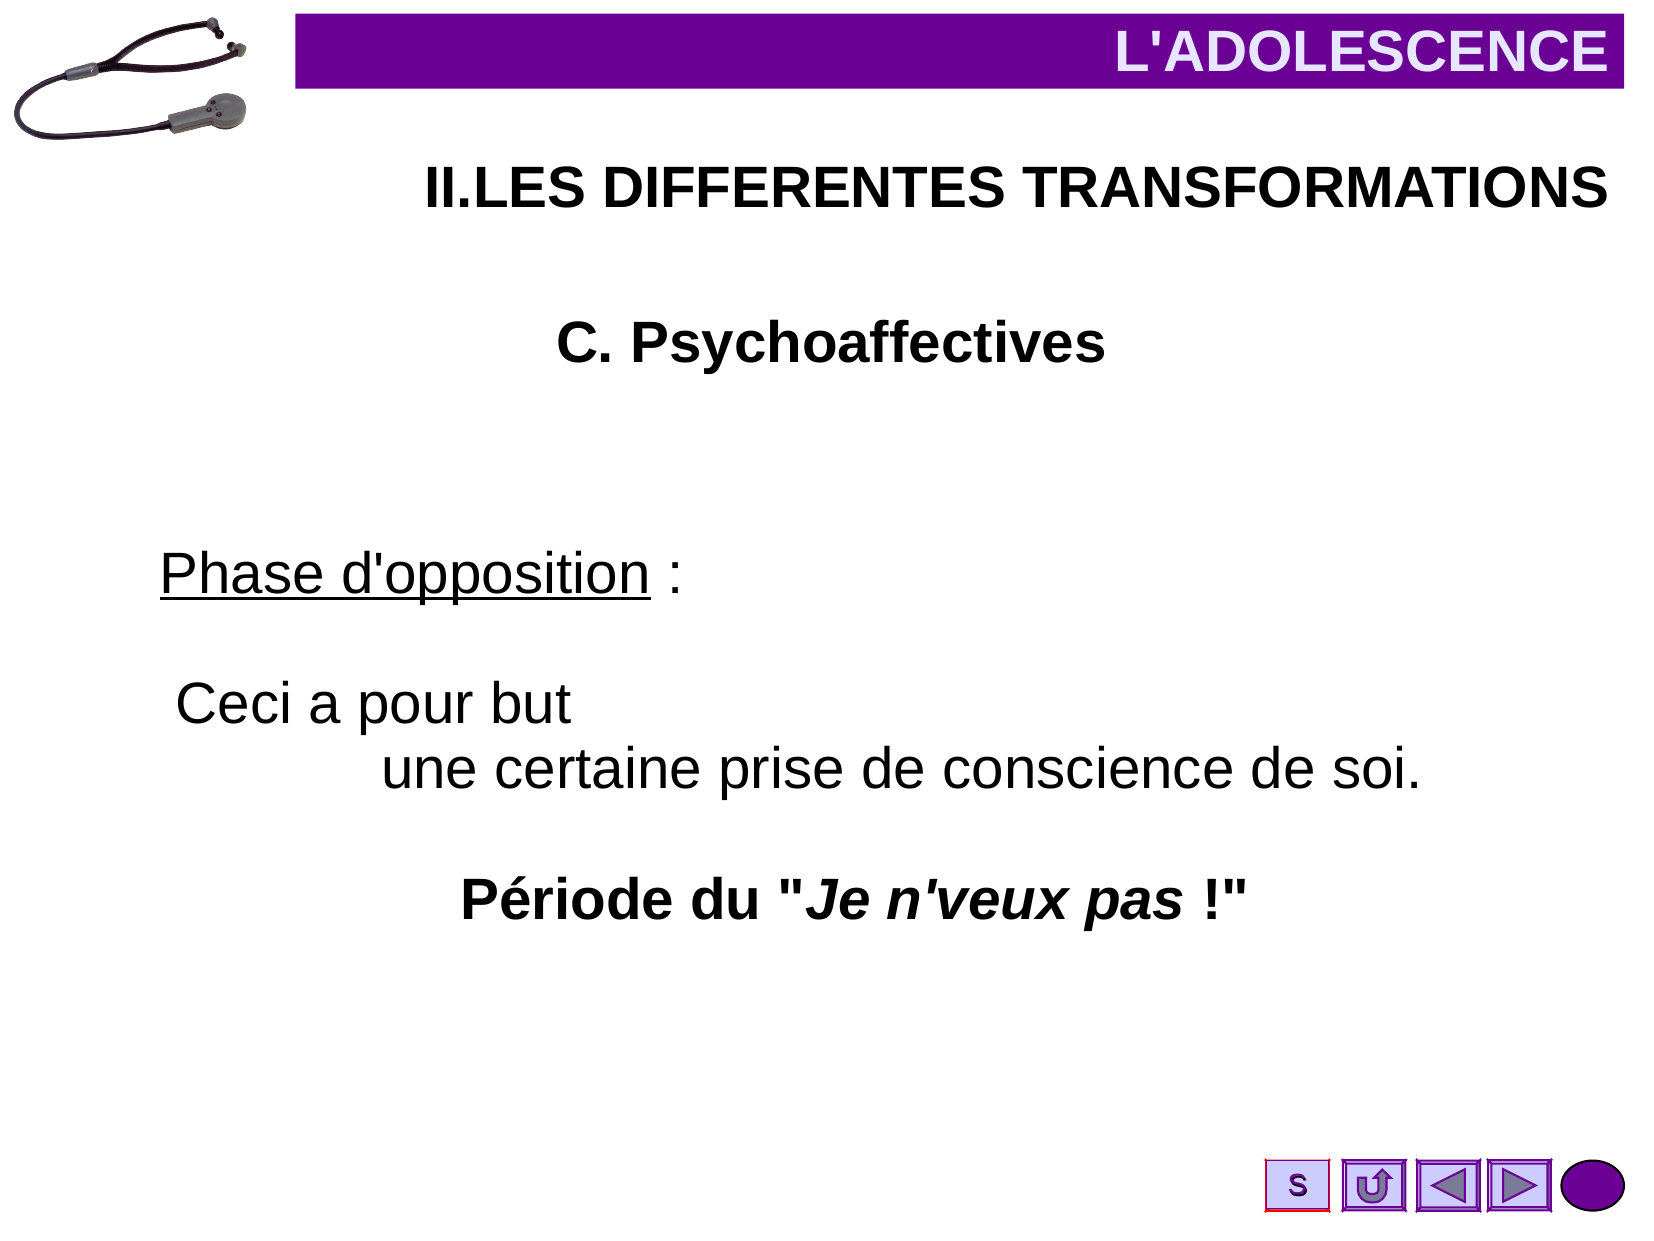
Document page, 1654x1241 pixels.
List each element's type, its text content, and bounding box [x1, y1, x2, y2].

picture [8, 8, 260, 153]
text_box L'ADOLESCENCE [295, 13, 1625, 89]
text_box Phase d'opposition : Ceci a pour but une certaine prise de conscience de soi. Période du "Je n'veux pas !" [144, 533, 1565, 975]
text_box [1561, 1160, 1625, 1211]
text_box C. Psychoaffectives [540, 302, 1123, 383]
text_box II.LES DIFFERENTES TRANSFORMATIONS [409, 147, 1625, 230]
